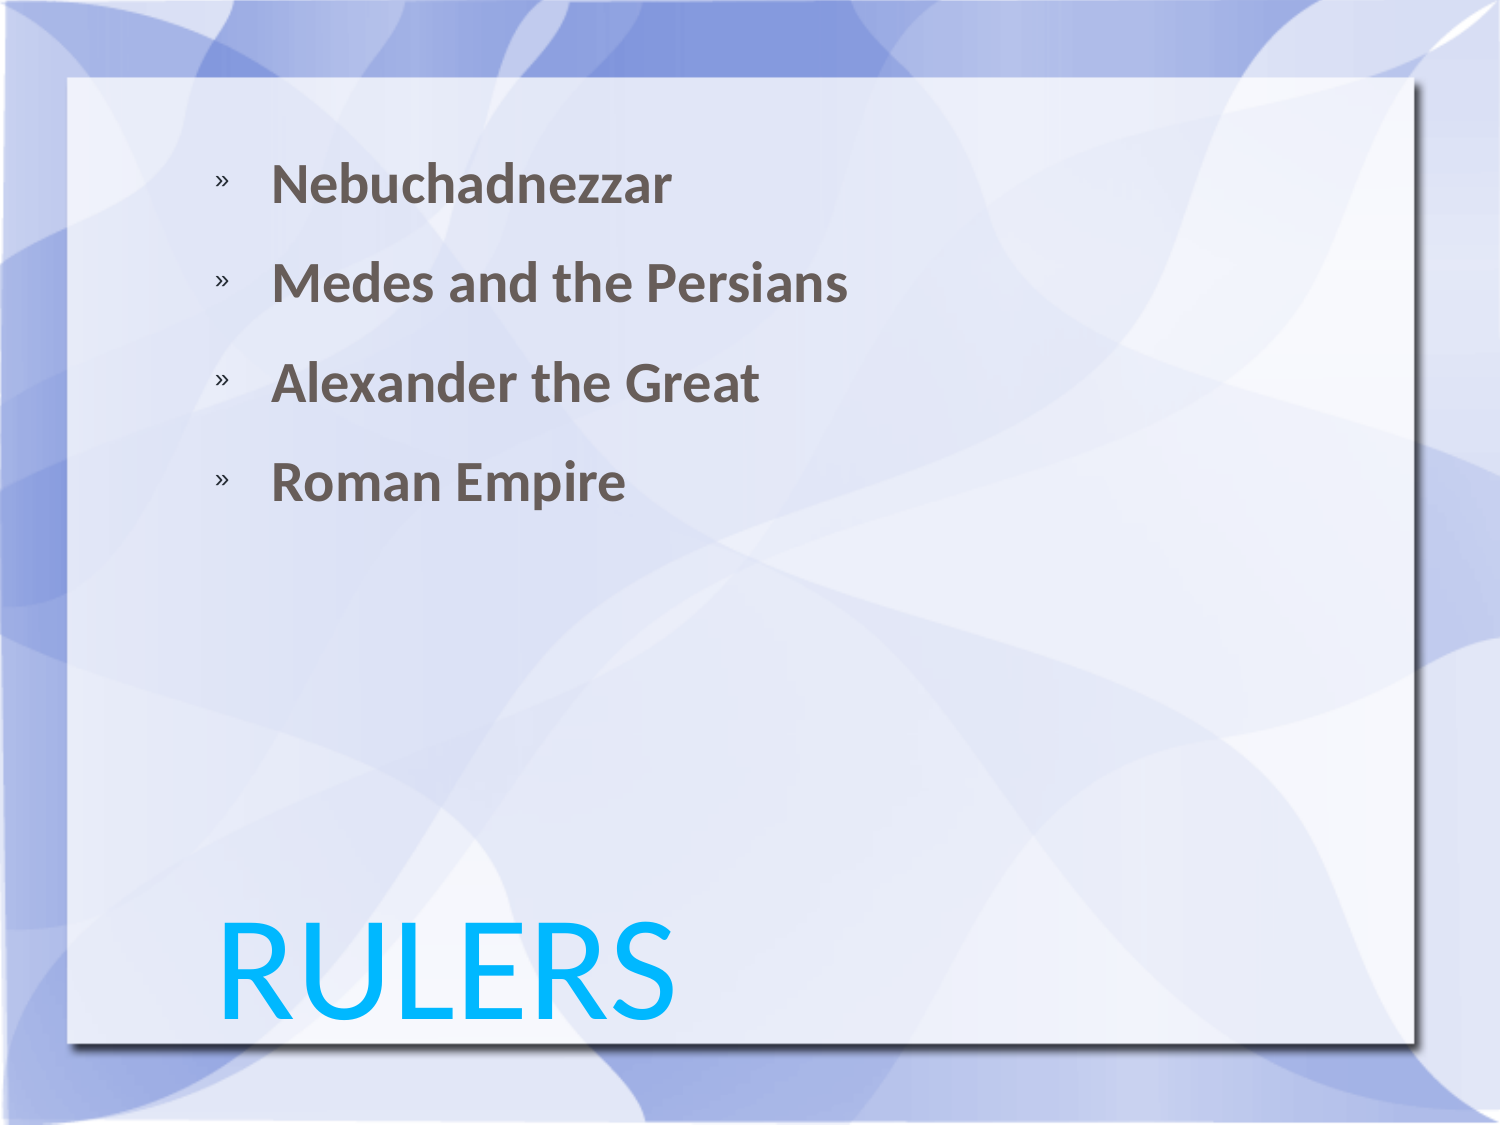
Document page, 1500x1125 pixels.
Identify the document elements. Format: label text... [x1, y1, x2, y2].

title RULERS [200, 863, 1388, 1050]
picture [0, 0, 1500, 1125]
list Nebuchadnezzar Medes and the Persians Alexander the Great Roman Empire [200, 137, 1425, 863]
